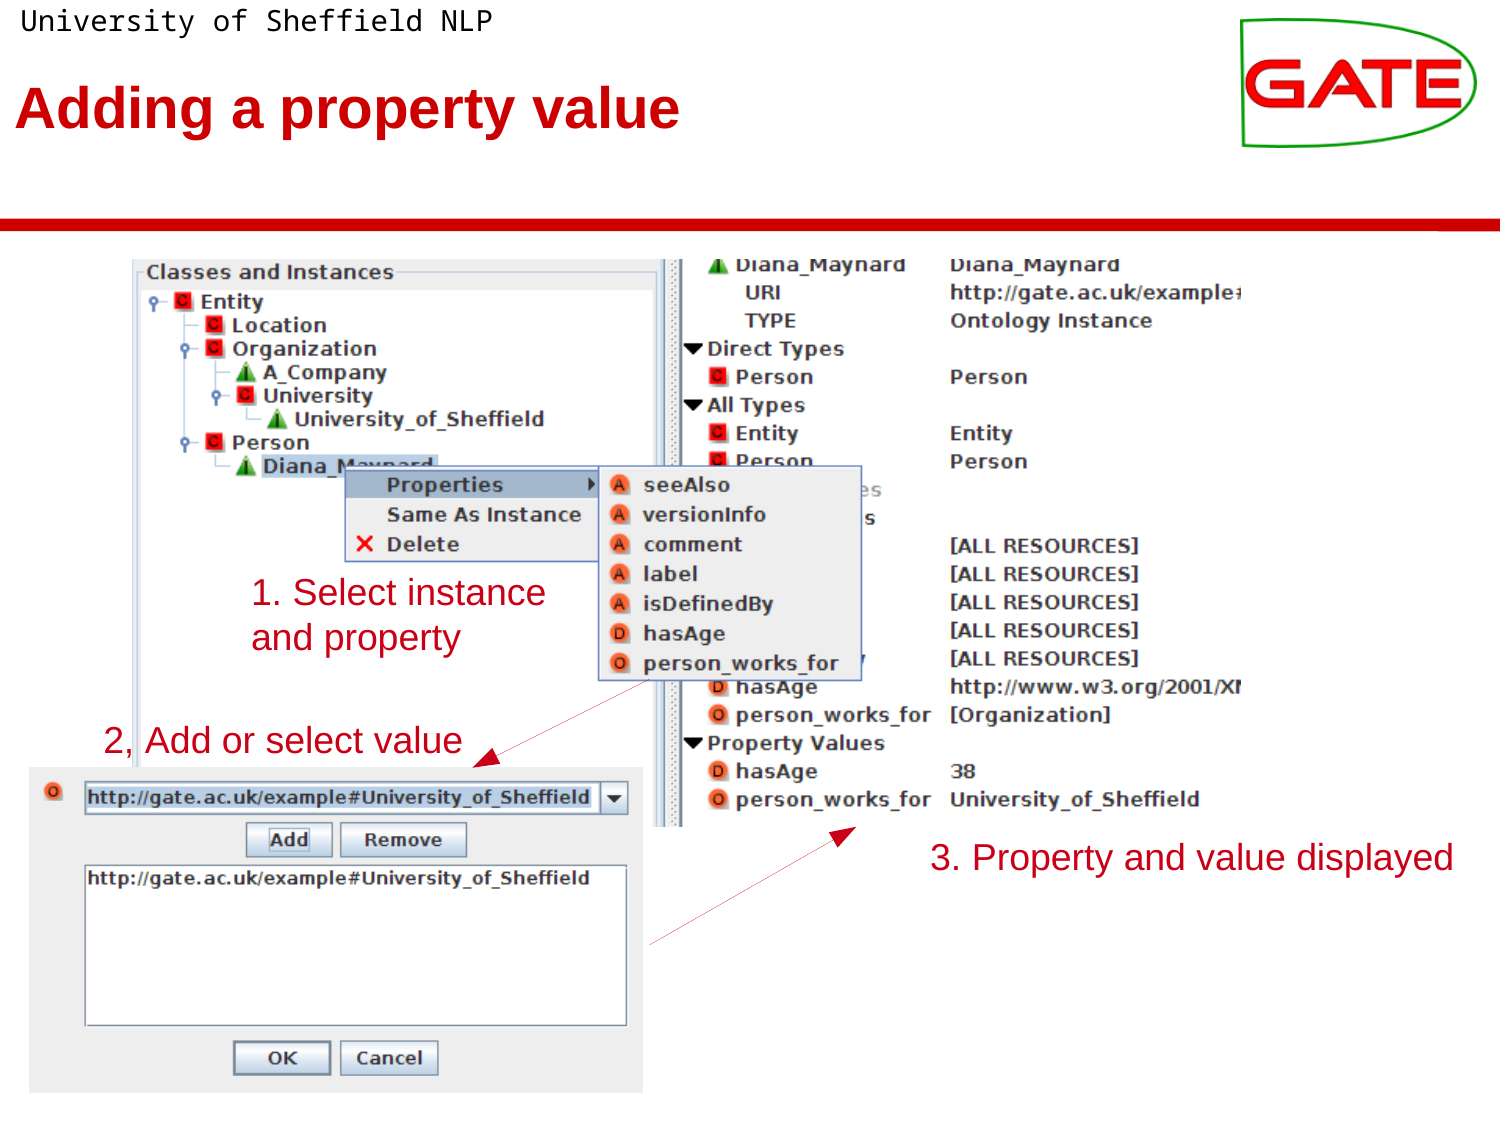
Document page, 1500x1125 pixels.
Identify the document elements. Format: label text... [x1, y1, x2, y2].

text_box 1. Select instance and property [236, 561, 591, 666]
text_box 2, Add or select value [88, 708, 479, 769]
text_box 3. Property and value displayed [915, 826, 1468, 886]
picture [29, 259, 1241, 1093]
title Adding a property value [0, 4, 1239, 213]
picture [1240, 18, 1477, 148]
